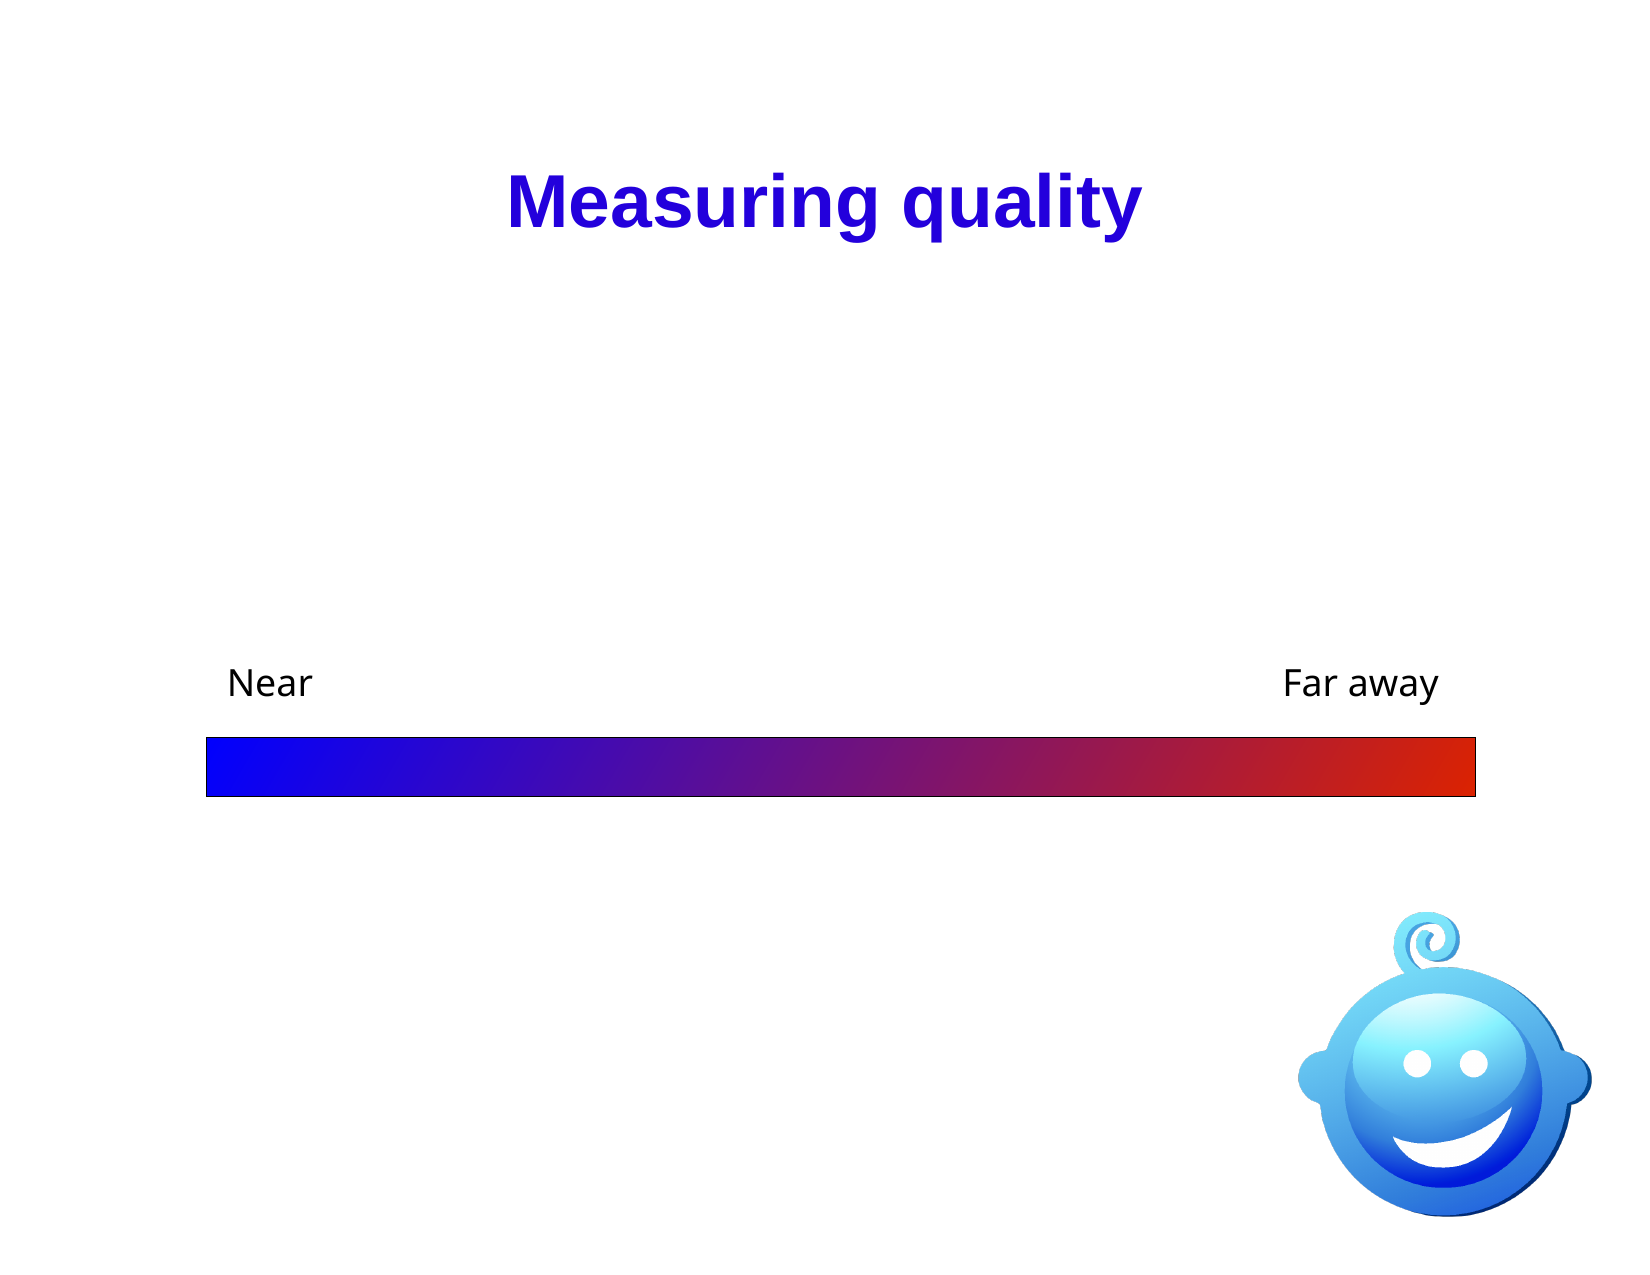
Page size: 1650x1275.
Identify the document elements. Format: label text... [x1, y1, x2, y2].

text_box Far away [1267, 649, 1472, 723]
text_box Near [212, 649, 337, 723]
picture [1298, 911, 1592, 1217]
text_box [206, 737, 1476, 797]
title Measuring quality [135, 104, 1515, 299]
